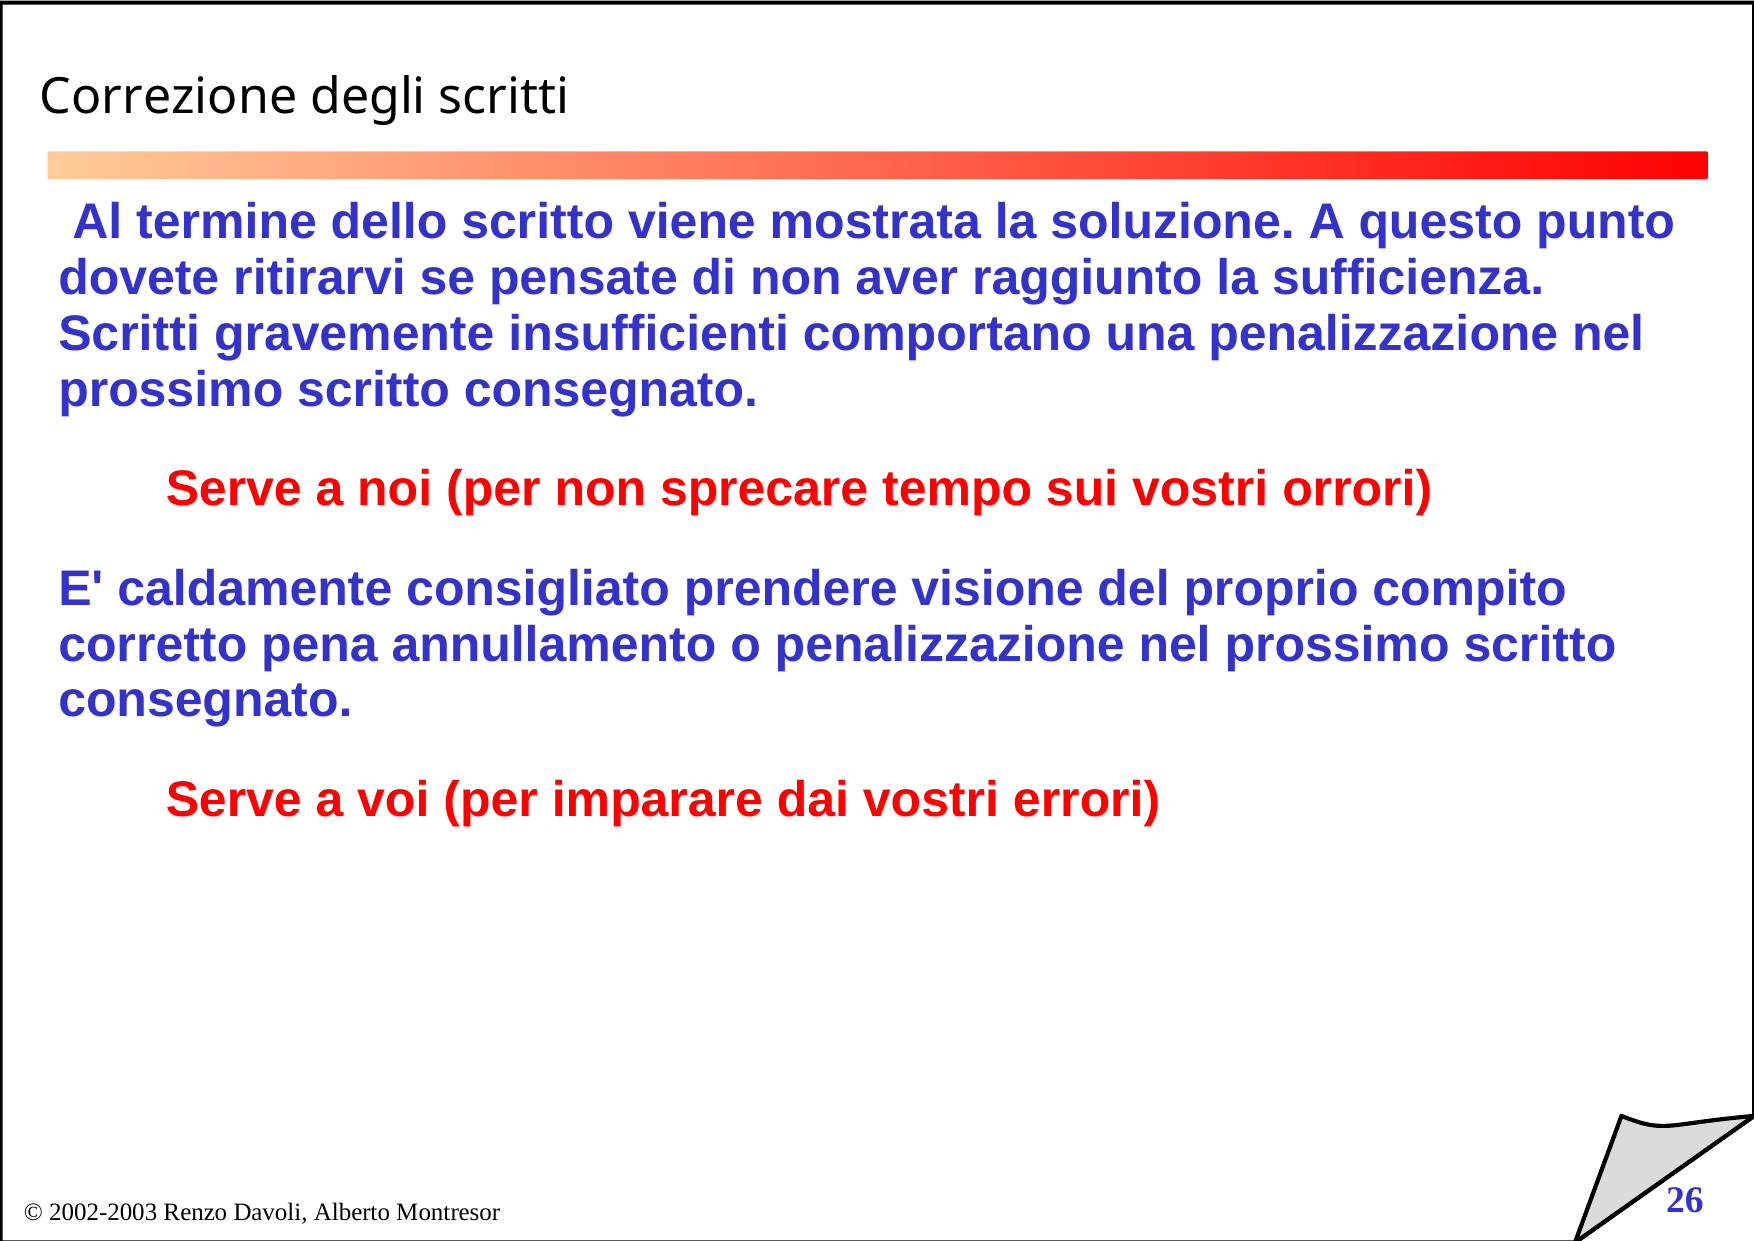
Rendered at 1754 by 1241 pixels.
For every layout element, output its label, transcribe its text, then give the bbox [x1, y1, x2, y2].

subtitle Al termine dello scritto viene mostrata la soluzione. A questo punto dovete ritirarvi se pensate di non aver raggiunto la sufficienza. Scritti gravemente insufficienti comportano una penalizzazione nel prossimo scritto consegnato. Serve a noi (per non sprecare tempo sui vostri orrori) E' caldamente consigliato prendere visione del proprio compito corretto pena annullamento o penalizzazione nel prossimo scritto consegnato. Serve a voi (per imparare dai vostri errori) [58, 193, 1696, 827]
title Correzione degli scritti [40, 48, 1713, 144]
